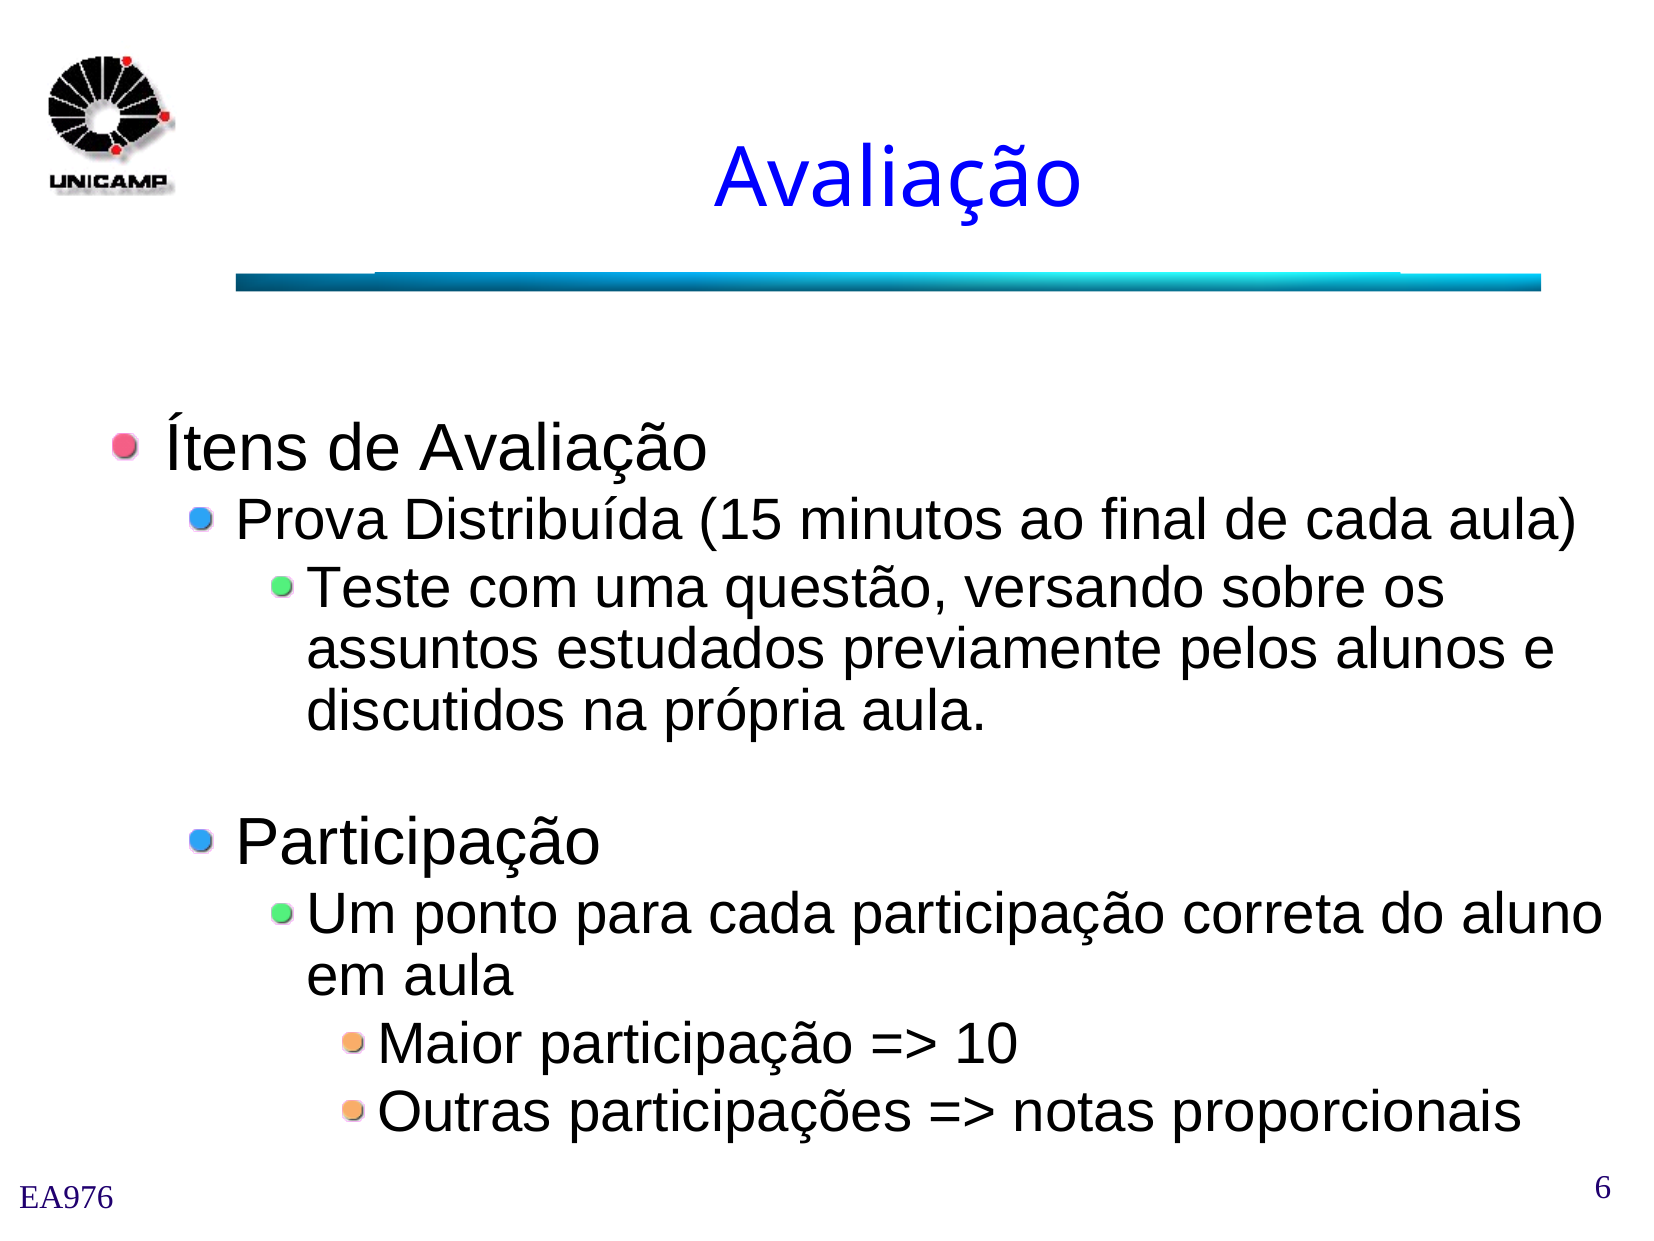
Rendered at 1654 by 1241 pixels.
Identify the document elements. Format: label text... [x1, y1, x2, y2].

title Avaliação [264, 21, 1534, 229]
picture [125, 272, 1654, 295]
list Ítens de Avaliação Prova Distribuída (15 minutos ao final de cada aula) Teste com uma questão, versando sobre os assuntos estudados previamente pelos alunos e discutidos na própria aula. Participação Um ponto para cada participação correta do aluno em aula Maior participação => 10 Outras participações => notas proporcionais [93, 413, 1625, 1239]
